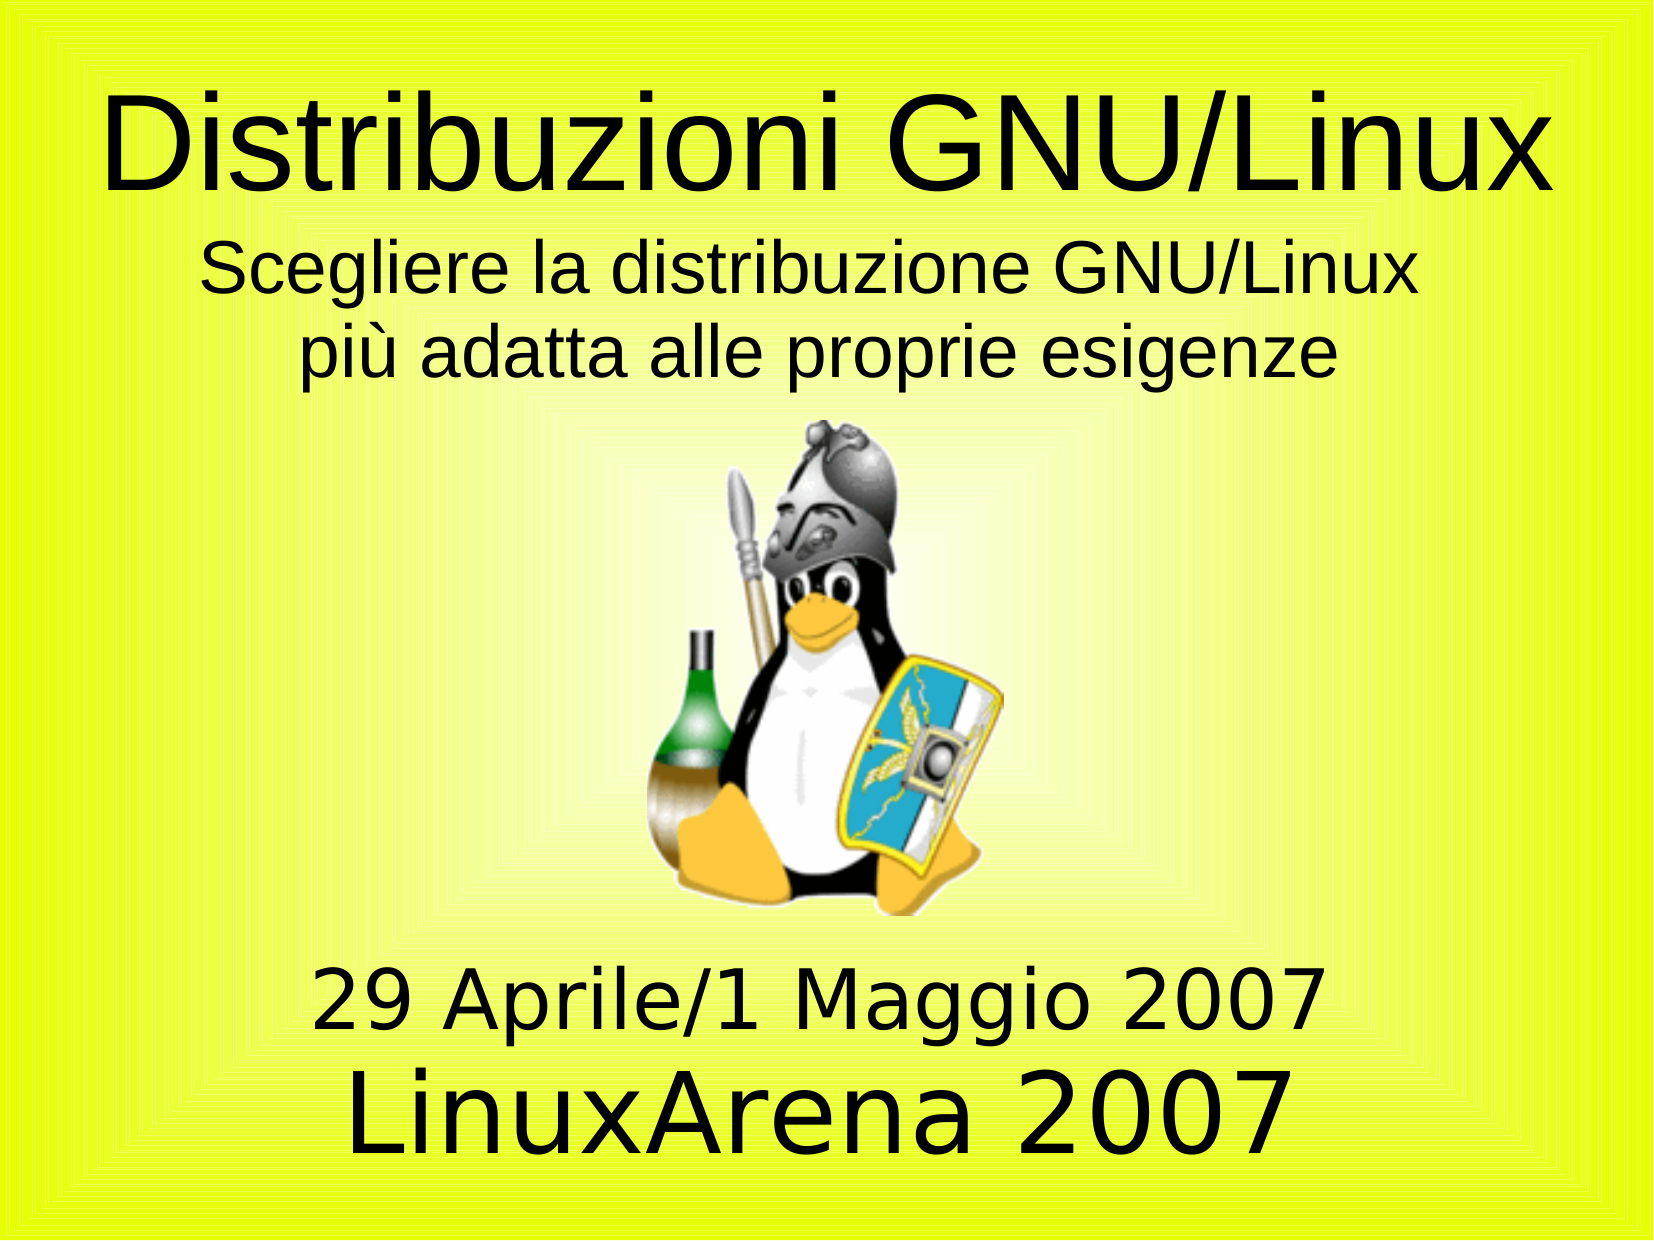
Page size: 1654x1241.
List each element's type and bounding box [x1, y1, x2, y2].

picture [647, 420, 1004, 916]
